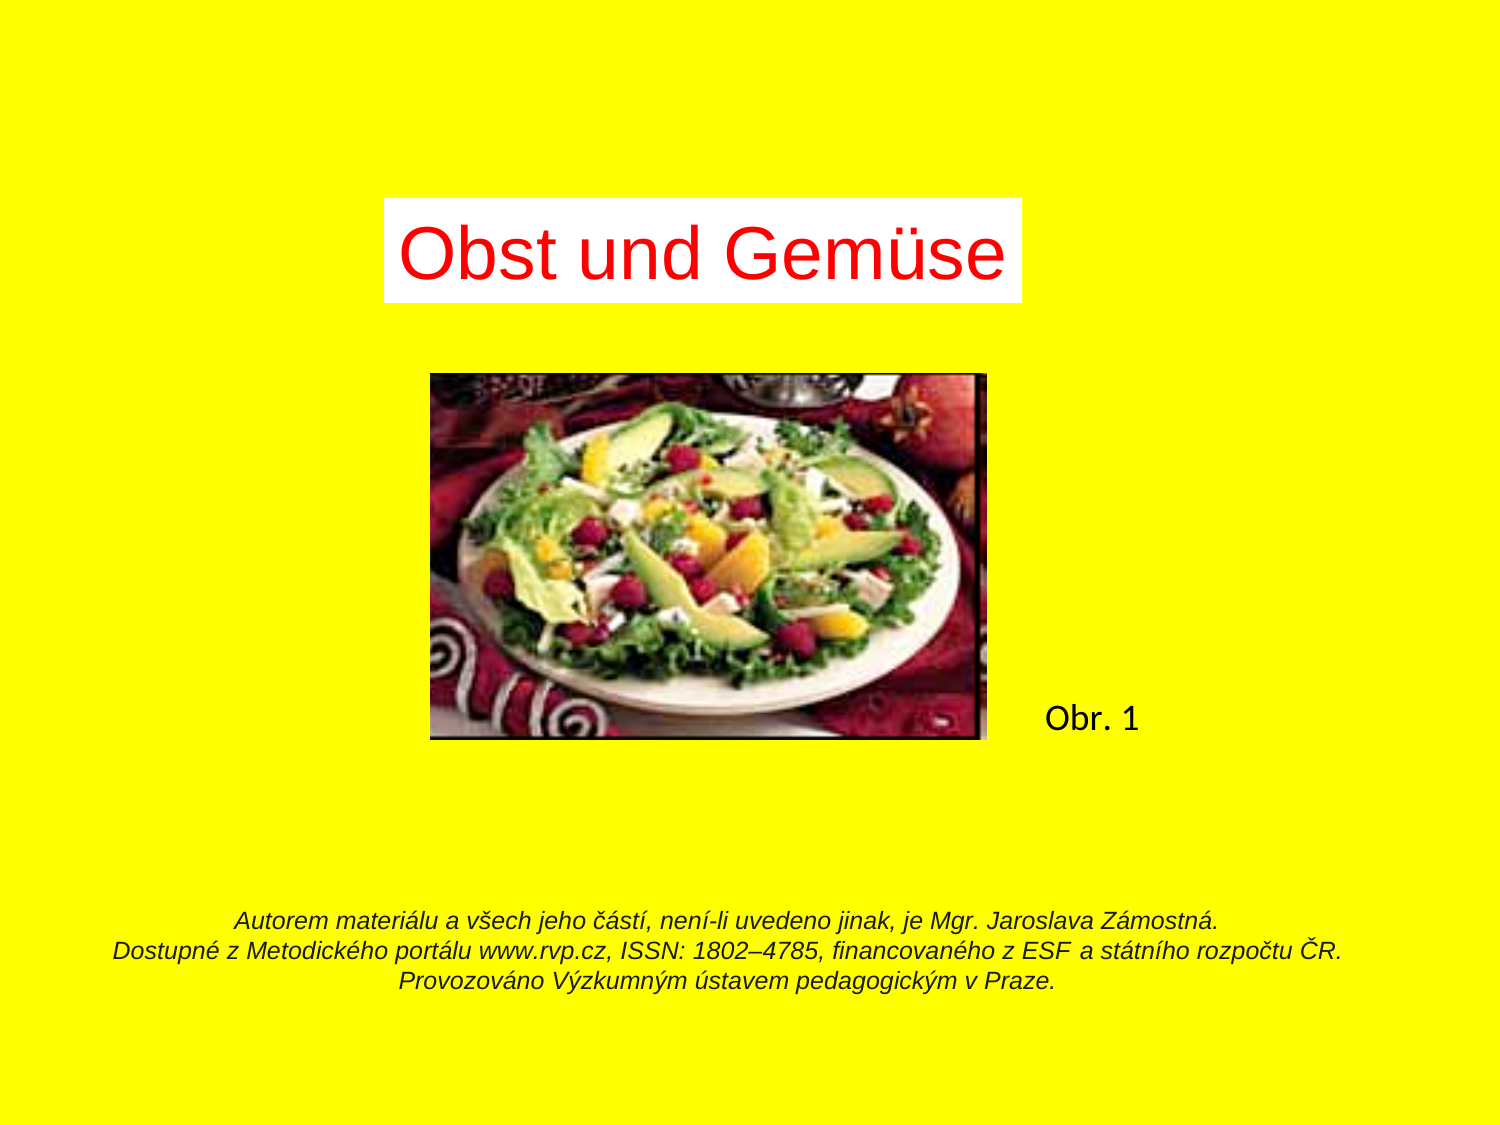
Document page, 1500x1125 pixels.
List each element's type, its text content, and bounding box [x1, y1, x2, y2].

picture [430, 373, 987, 740]
text_box Obst und Gemüse [384, 197, 1023, 303]
text_box Obr. 1 [1030, 685, 1155, 746]
text_box Autorem materiálu a všech jeho částí, není-li uvedeno jinak, je Mgr. Jaroslava Zámostná. Dostupné z Metodického portálu www.rvp.cz, ISSN: 1802–4785, financovaného z ESF a státního rozpočtu ČR. Provozováno Výzkumným ústavem pedagogickým v Praze. [97, 896, 1359, 1063]
